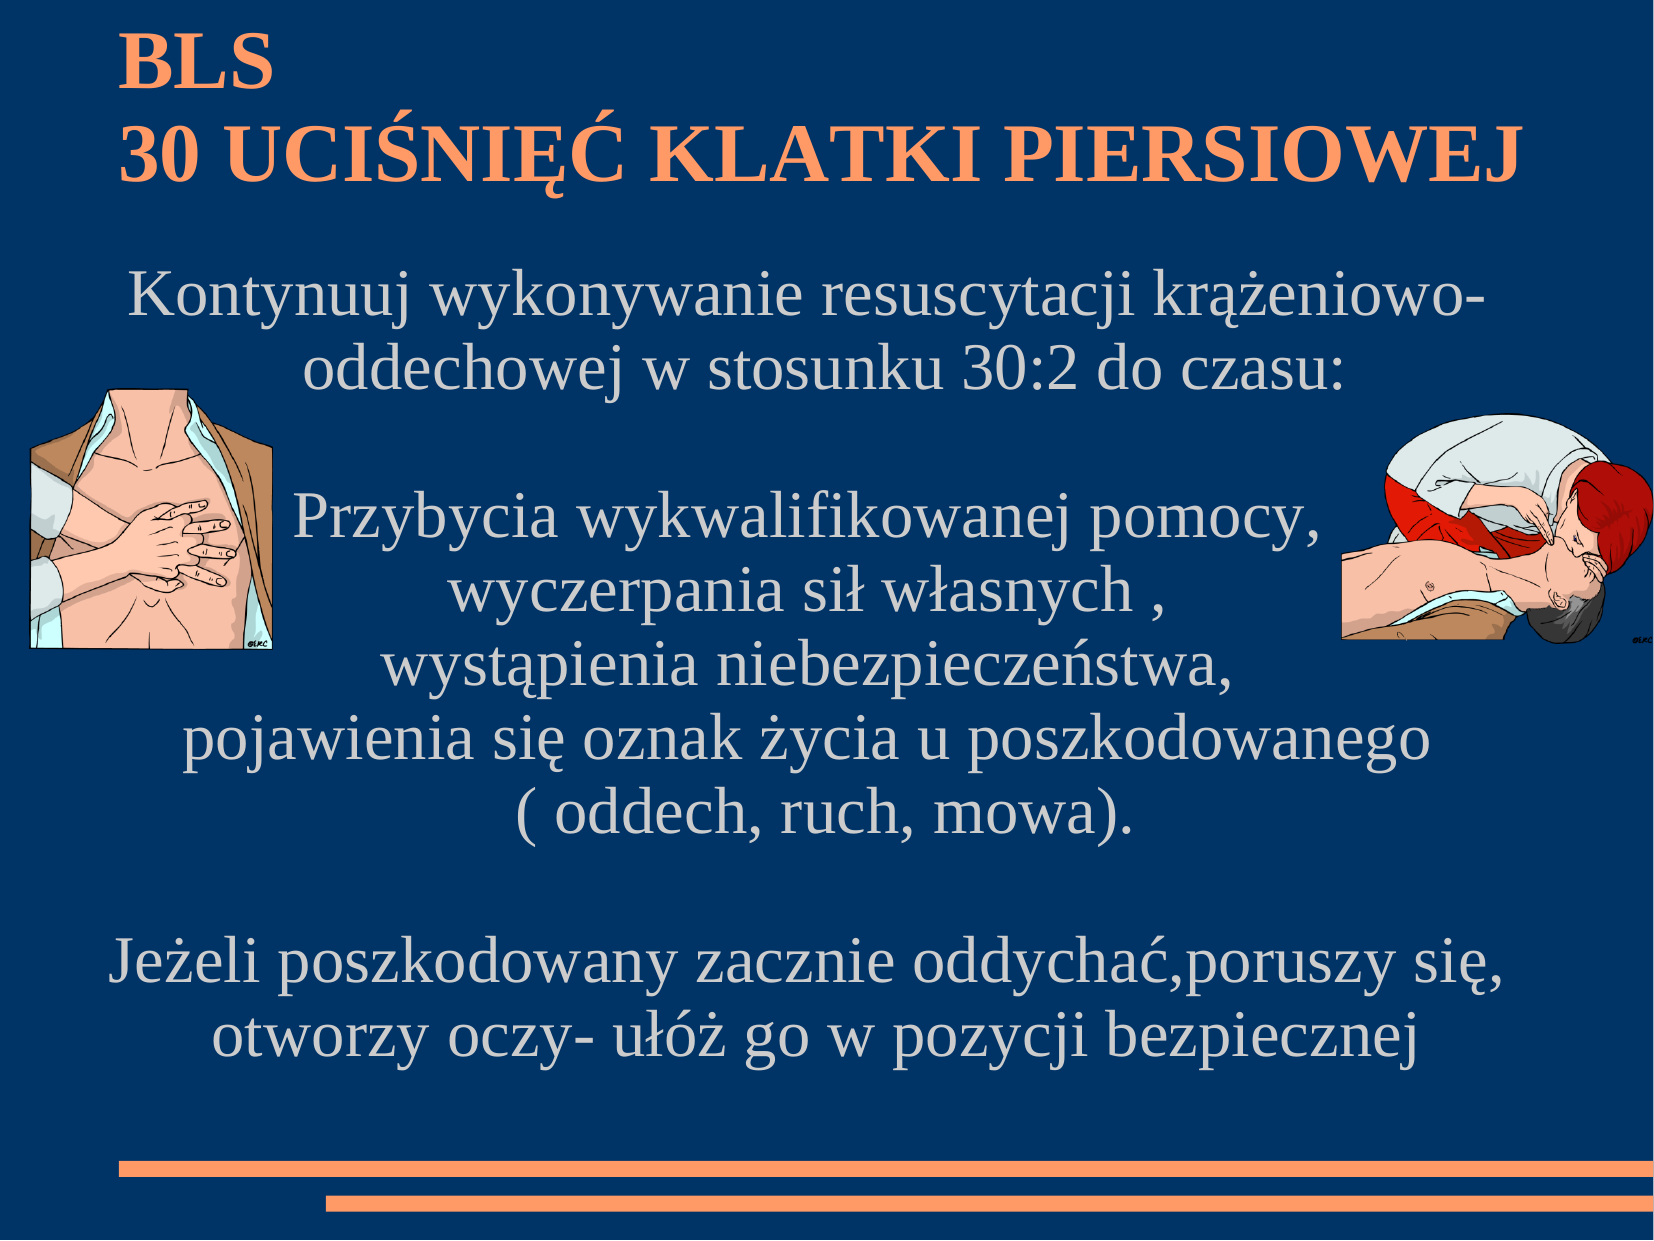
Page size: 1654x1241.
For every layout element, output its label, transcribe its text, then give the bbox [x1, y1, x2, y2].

title BLS 30 UCIŚNIĘĆ KLATKI PIERSIOWEJ [118, 14, 1531, 413]
picture [1341, 413, 1654, 644]
subtitle Kontynuuj wykonywanie resuscytacji krążeniowo-oddechowej w stosunku 30:2 do czasu: Przybycia wykwalifikowanej pomocy, wyczerpania sił własnych , wystąpienia niebezpieczeństwa, pojawienia się oznak życia u poszkodowanego ( oddech, ruch, mowa). Jeżeli poszkodowany zacznie oddychać,poruszy się, otworzy oczy- ułóż go w pozycji bezpiecznej [88, 256, 1528, 1071]
picture [29, 388, 273, 650]
